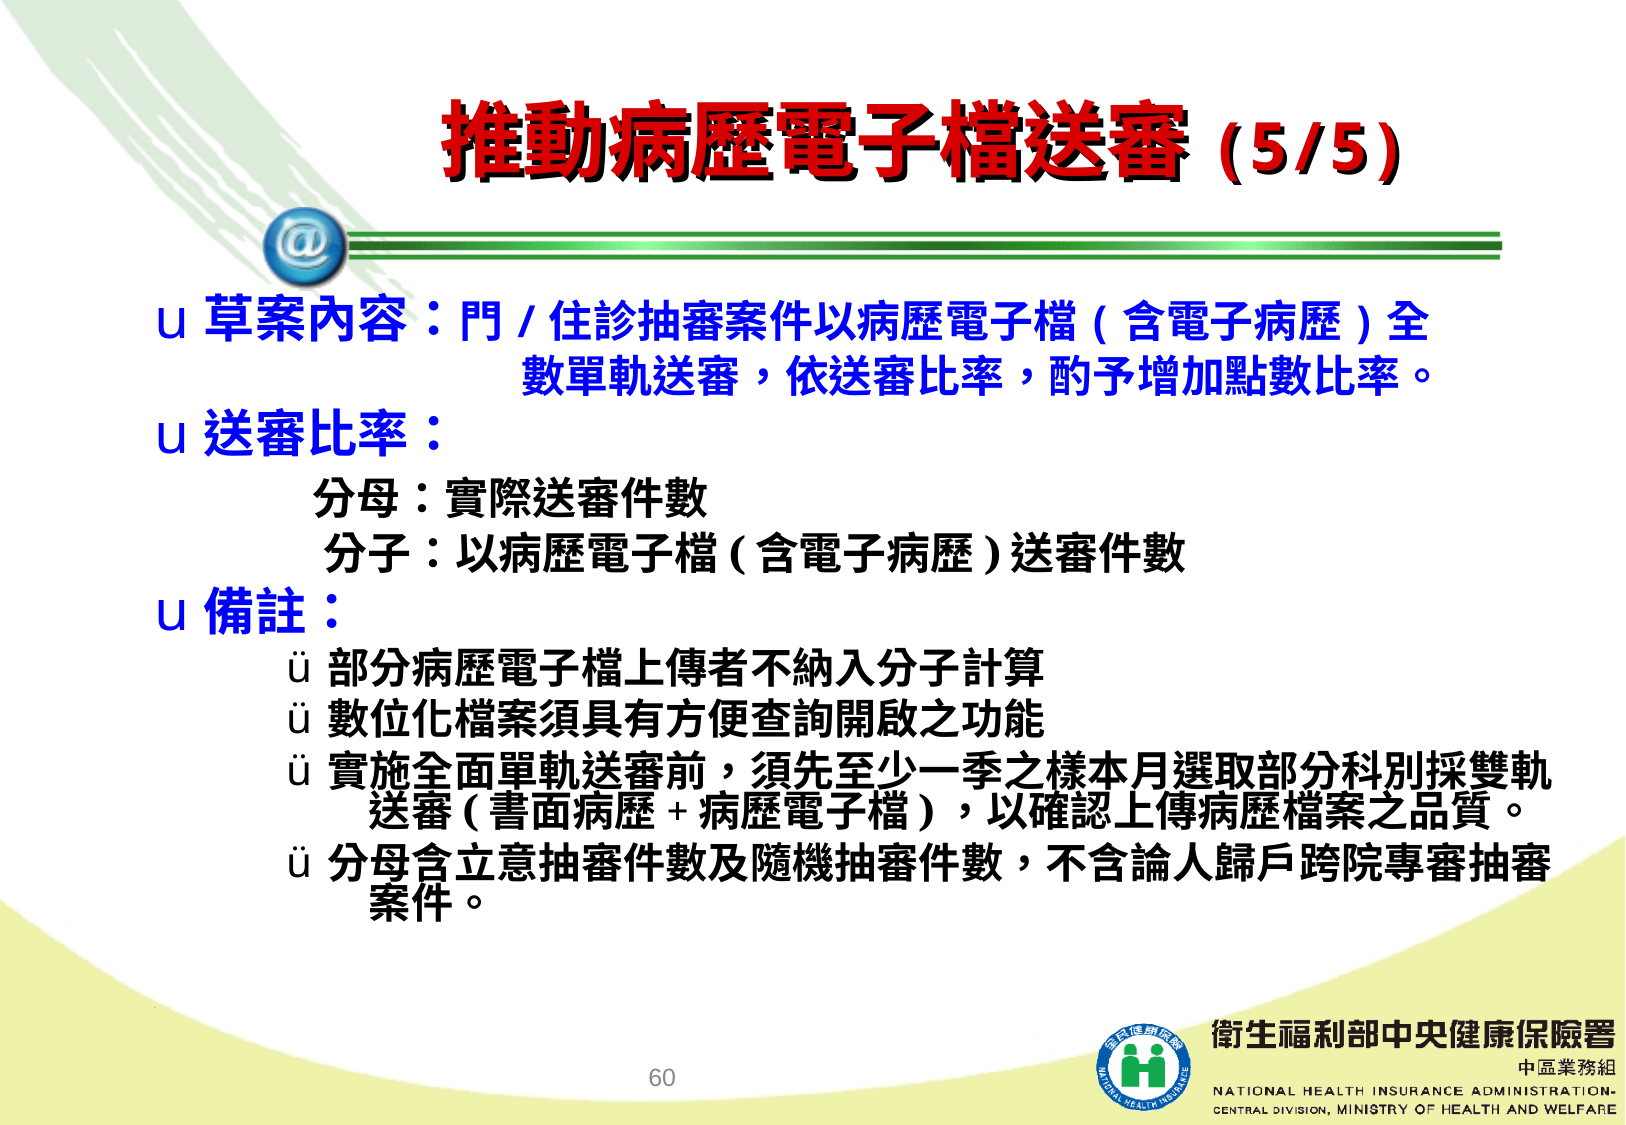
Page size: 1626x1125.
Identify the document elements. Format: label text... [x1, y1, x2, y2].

list 草案內容：門/住診抽審案件以病歷電子檔(含電子病歷)全 數單軌送審，依送審比率，酌予增加點數比率。 送審比率： 分母：實際送審件數 分子：以病歷電子檔(含電子病歷)送審件數 備註： 部分病歷電子檔上傳者不納入分子計算 數位化檔案須具有方便查詢開啟之功能 實施全面單軌送審前，須先至少一季之樣本月選取部分科別採雙軌送審(書面病歷+病歷電子檔)，以確認上傳病歷檔案之品質。 分母含立意抽審件數及隨機抽審件數，不含論人歸戶跨院專審抽審案件。 [139, 290, 1581, 1059]
text_box [633, 1046, 1013, 1107]
title 推動病歷電子檔送審(5/5) [304, 66, 1544, 209]
